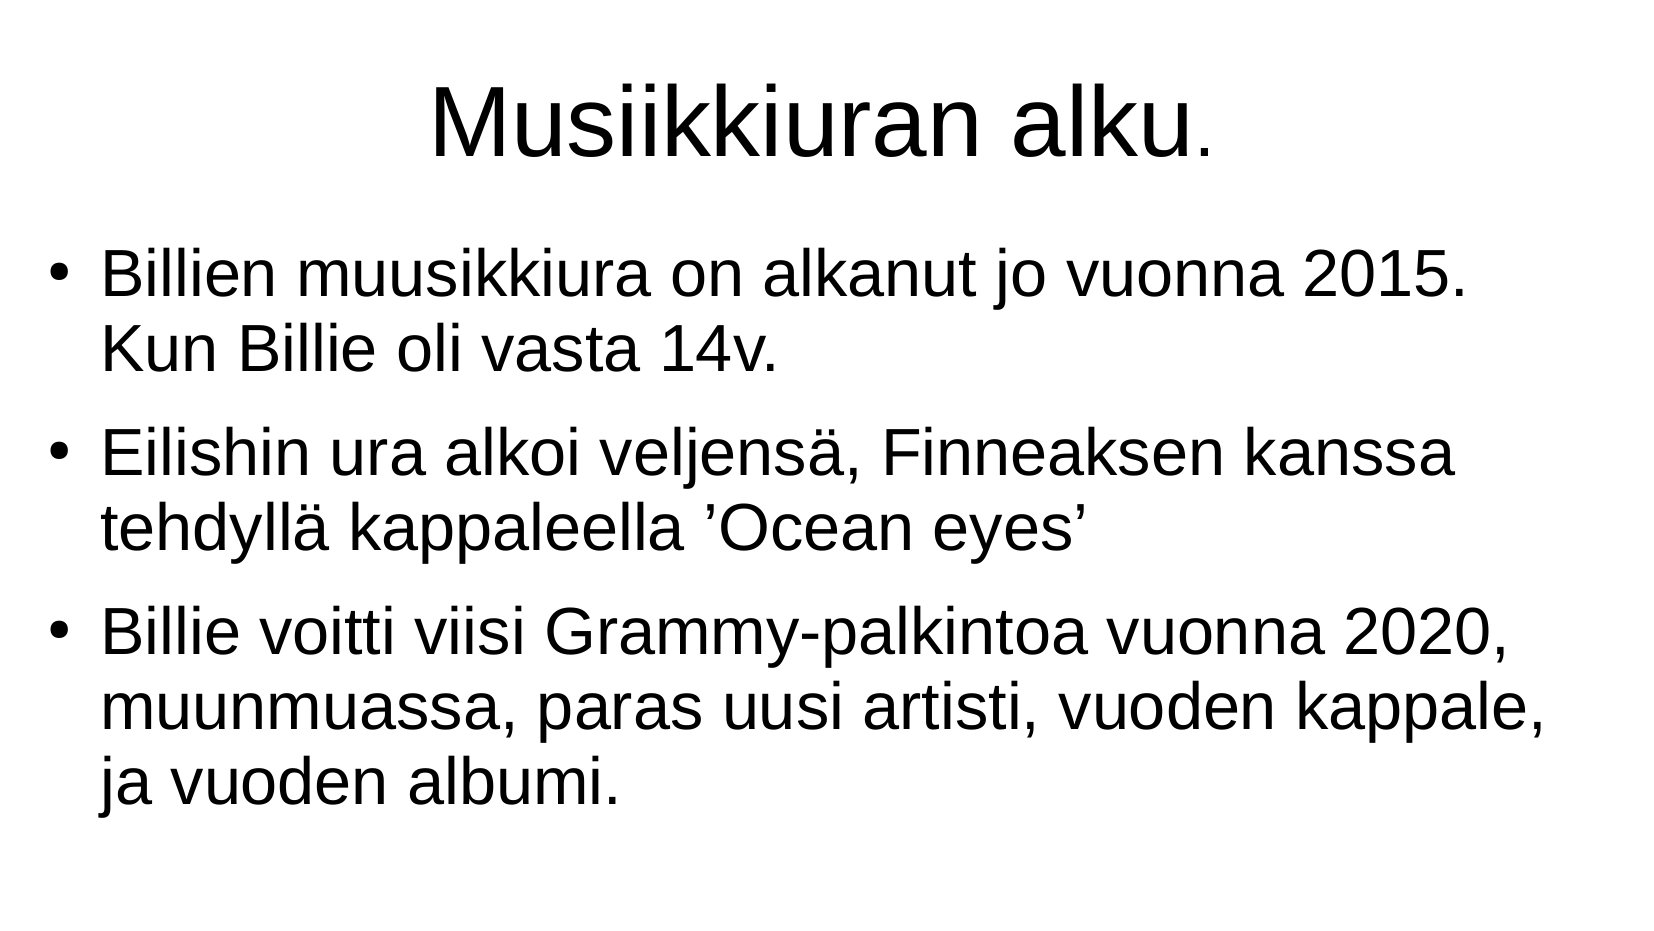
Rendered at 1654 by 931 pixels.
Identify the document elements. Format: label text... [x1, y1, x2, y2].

text_box Musiikkiuran alku. [413, 59, 1447, 237]
list Billien muusikkiura on alkanut jo vuonna 2015. Kun Billie oli vasta 14v. Eilishin ura alkoi veljensä, Finneaksen kanssa tehdyllä kappaleella ’Ocean eyes’ Billie voitti viisi Grammy-palkintoa vuonna 2020, muunmuassa, paras uusi artisti, vuoden kappale, ja vuoden albumi. [29, 236, 1607, 931]
